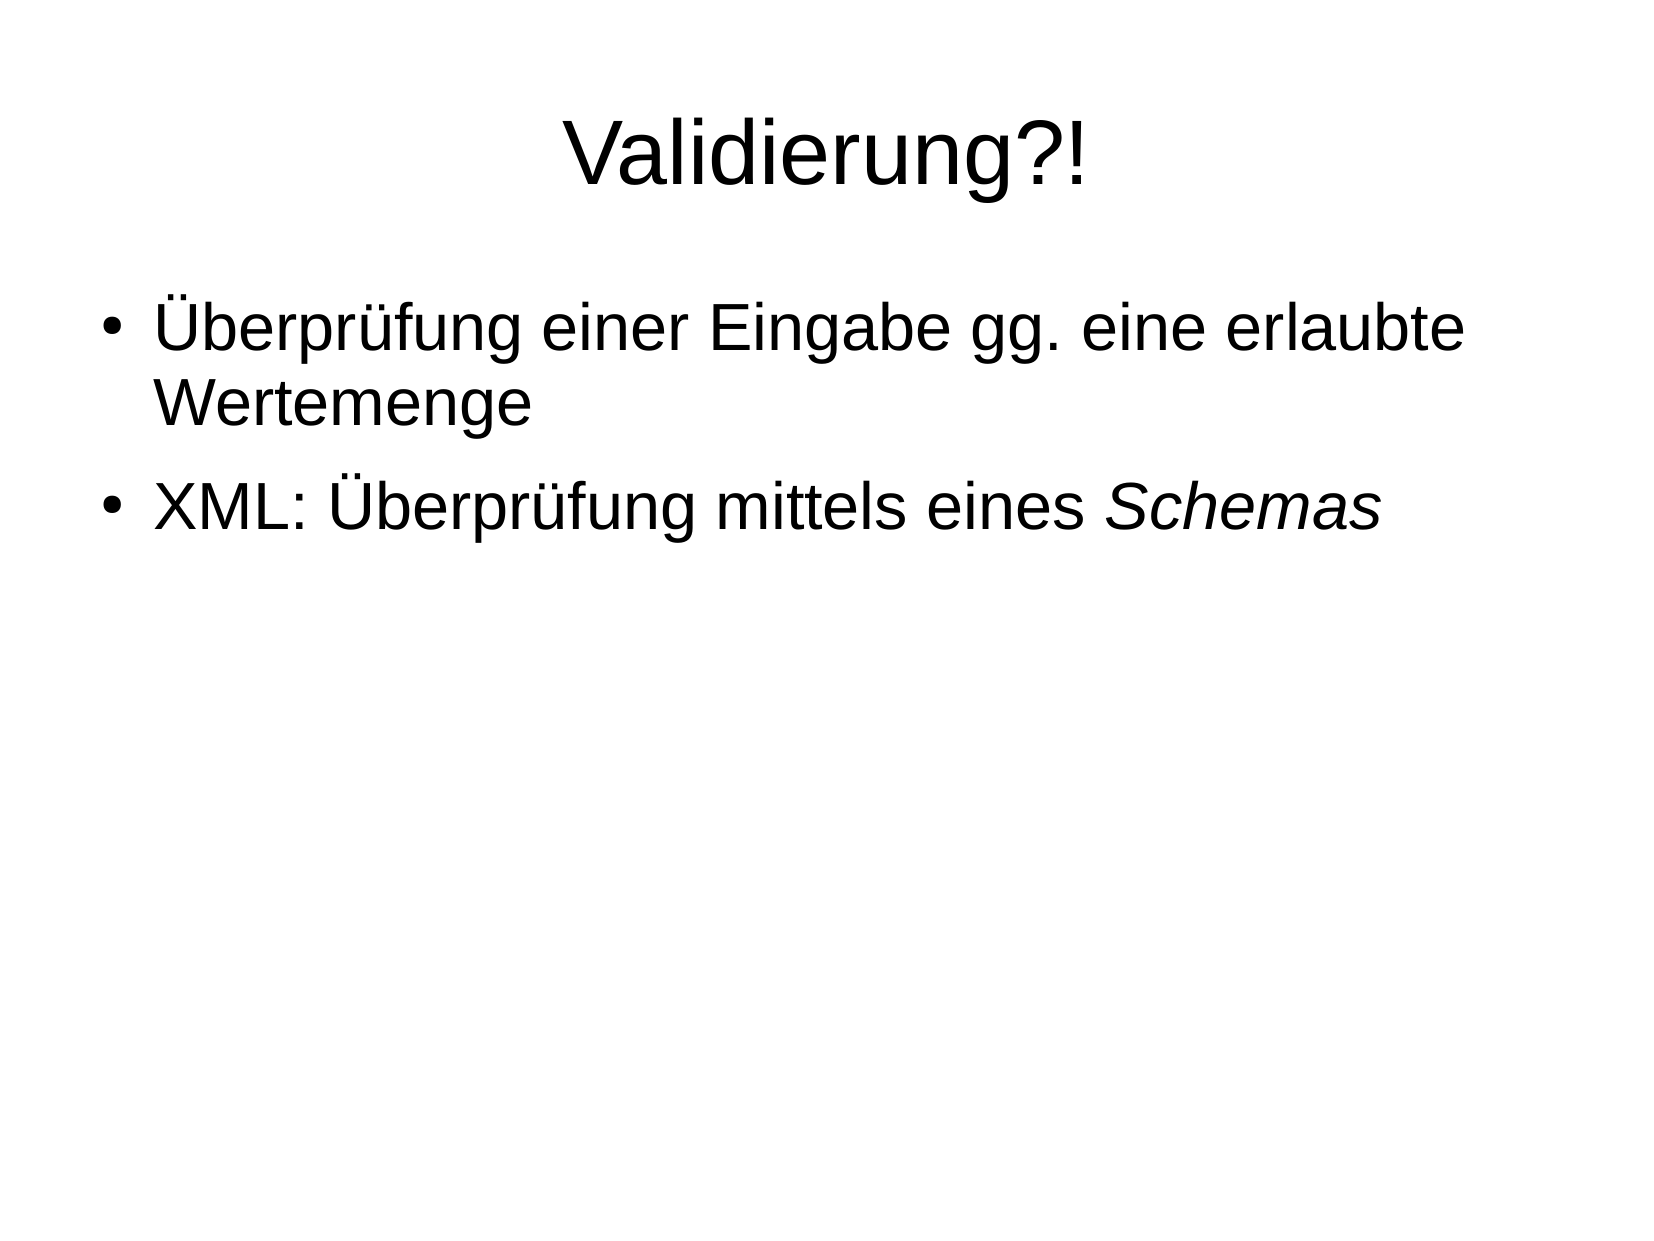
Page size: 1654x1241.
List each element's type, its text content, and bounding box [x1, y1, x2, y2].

list Überprüfung einer Eingabe gg. eine erlaubte Wertemenge XML: Überprüfung mittels eines Schemas [82, 290, 1571, 1109]
title Validierung?! [82, 56, 1571, 250]
